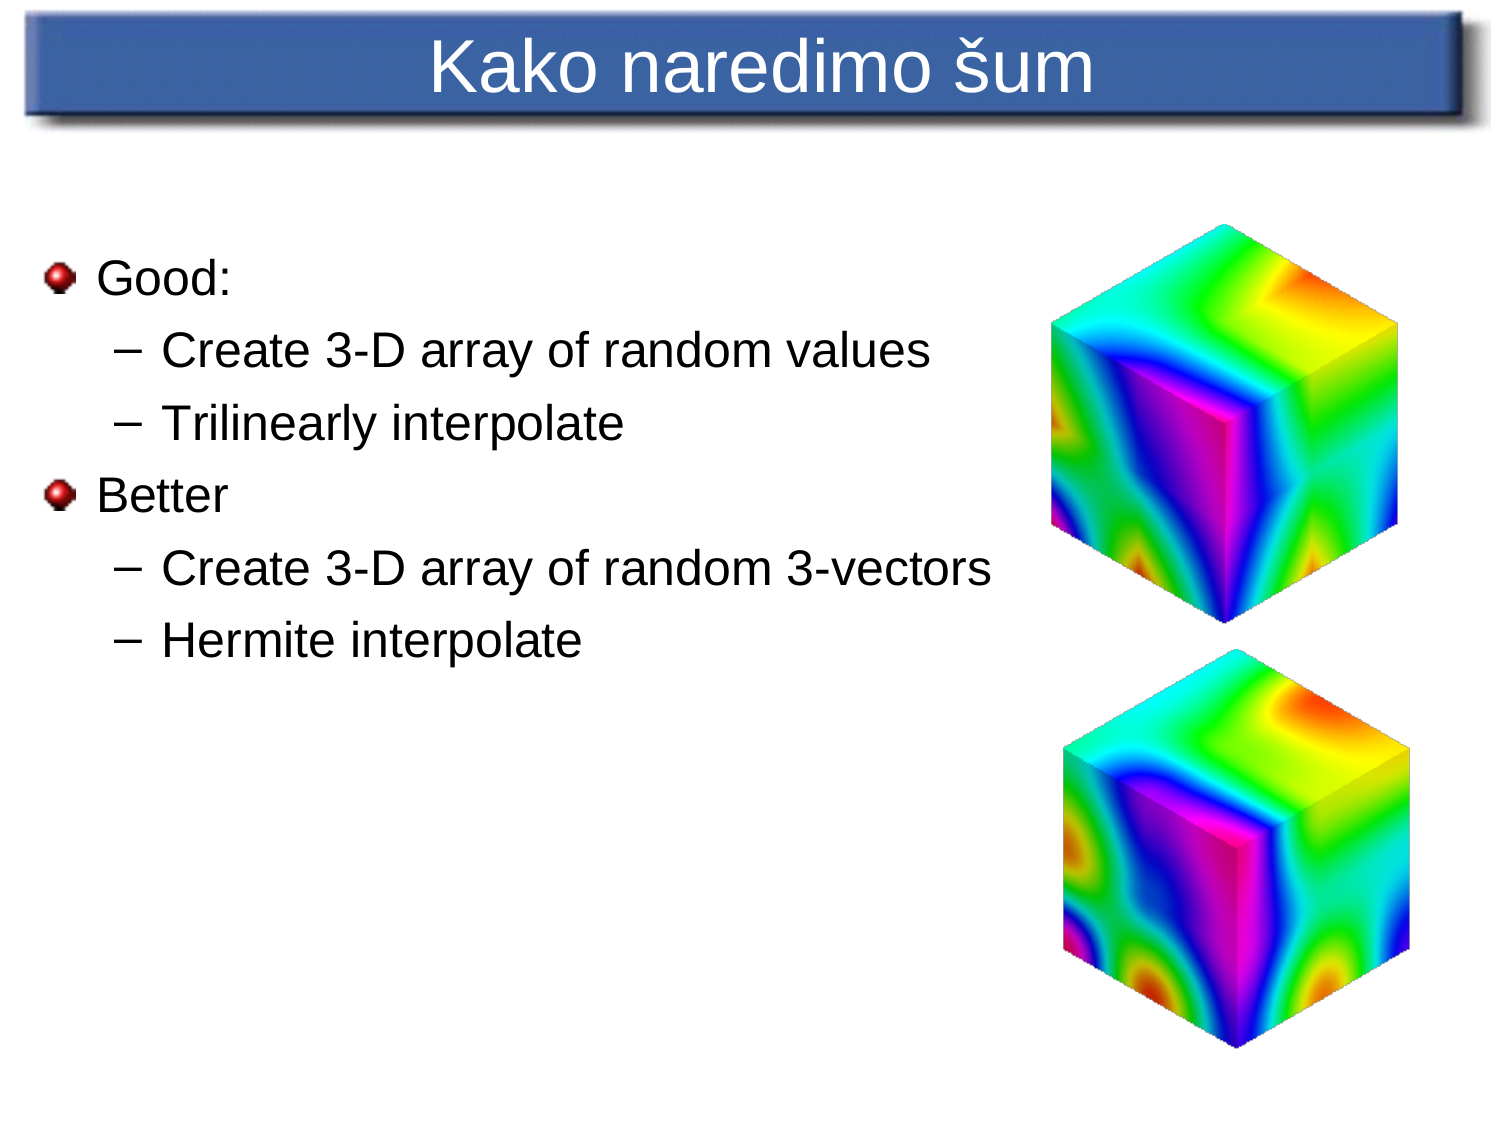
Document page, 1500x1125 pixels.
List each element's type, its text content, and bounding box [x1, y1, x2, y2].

list Good: Create 3-D array of random values Trilinearly interpolate Better Create 3-D array of random 3-vectors Hermite interpolate [24, 237, 1401, 1000]
picture [23, 8, 1491, 135]
title Kako naredimo šum [24, 0, 1500, 126]
chart [1037, 650, 1438, 1051]
chart [1025, 224, 1426, 625]
